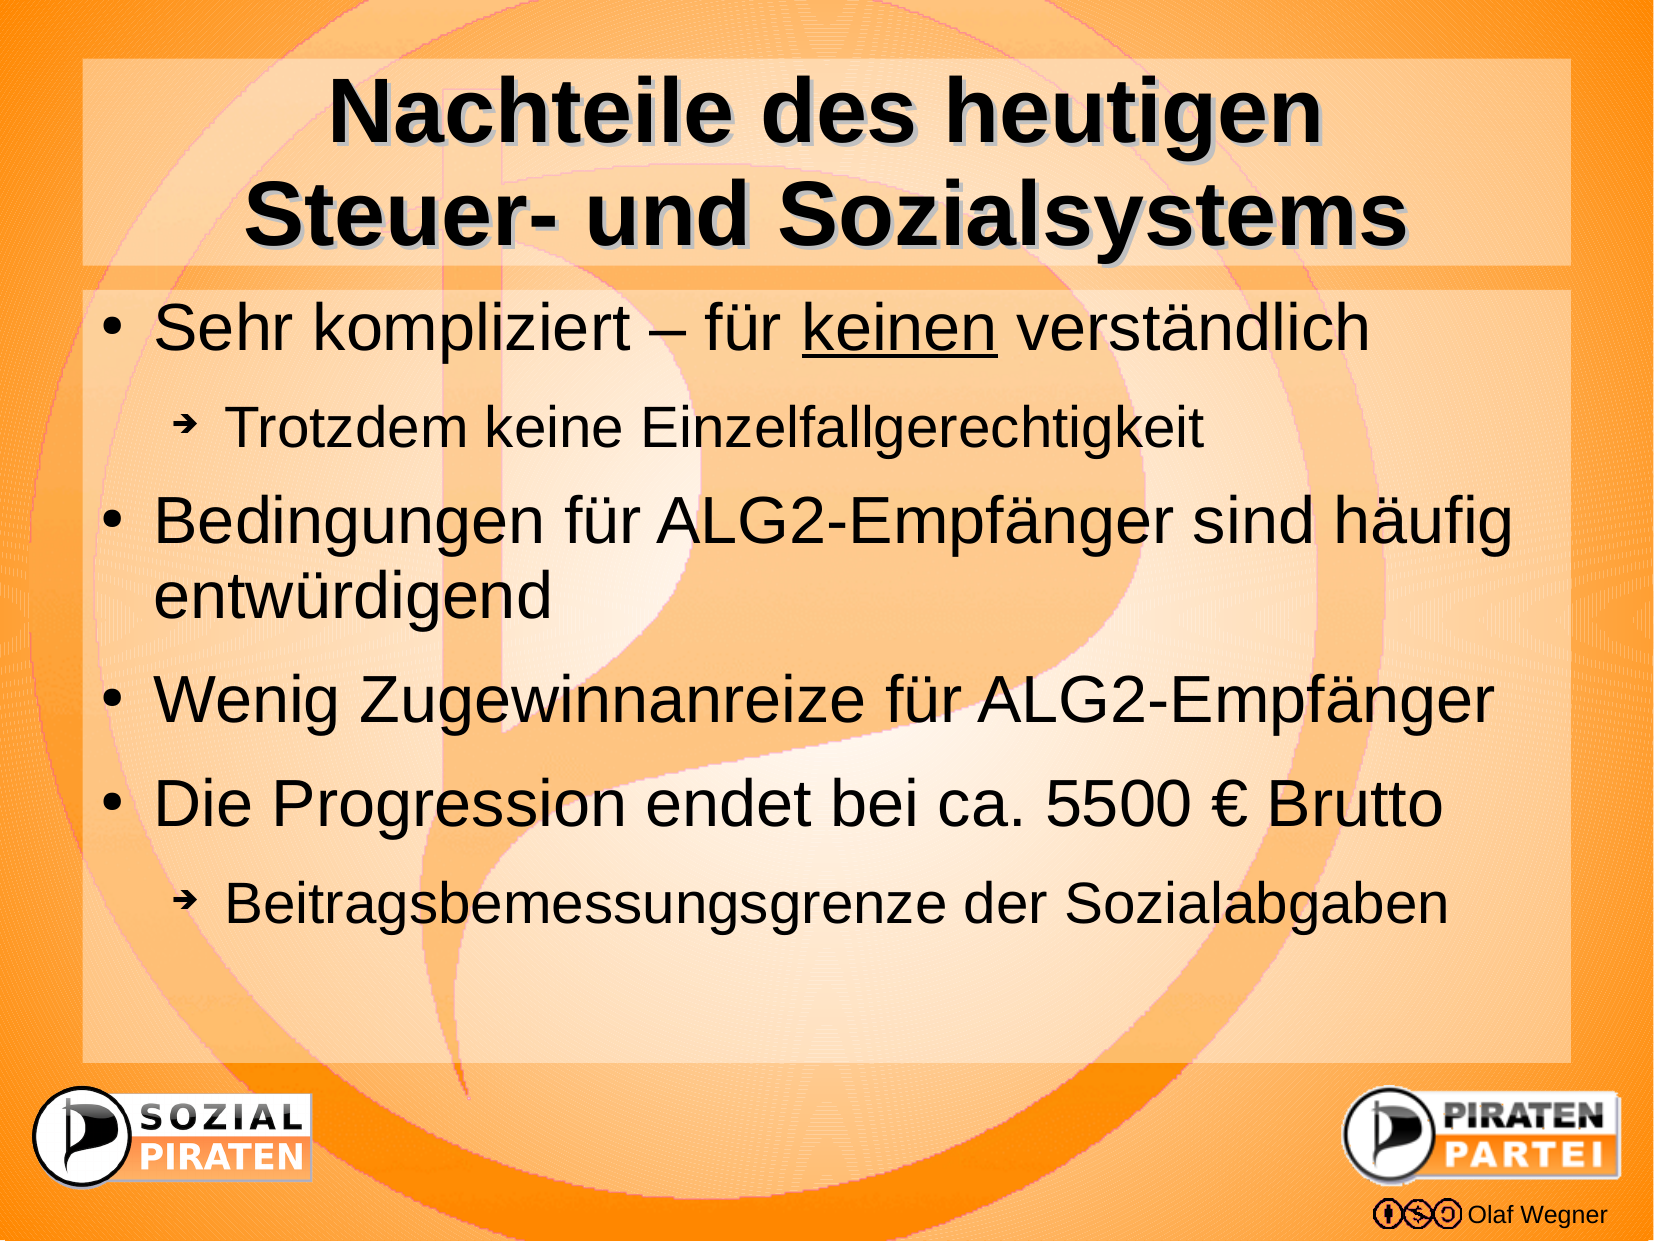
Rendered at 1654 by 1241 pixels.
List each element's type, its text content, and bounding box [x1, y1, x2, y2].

title Nachteile des heutigen Steuer- und Sozialsystems [82, 58, 1571, 266]
picture [29, 0, 1623, 1241]
text_box Olaf Wegner [1452, 1193, 1623, 1237]
list Sehr kompliziert – für keinen verständlich Trotzdem keine Einzelfallgerechtigkeit Bedingungen für ALG2-Empfänger sind häufig entwürdigend Wenig Zugewinnanreize für ALG2-Empfänger Die Progression endet bei ca. 5500 € Brutto Beitragsbemessungsgrenze der Sozialabgaben [82, 290, 1571, 1063]
